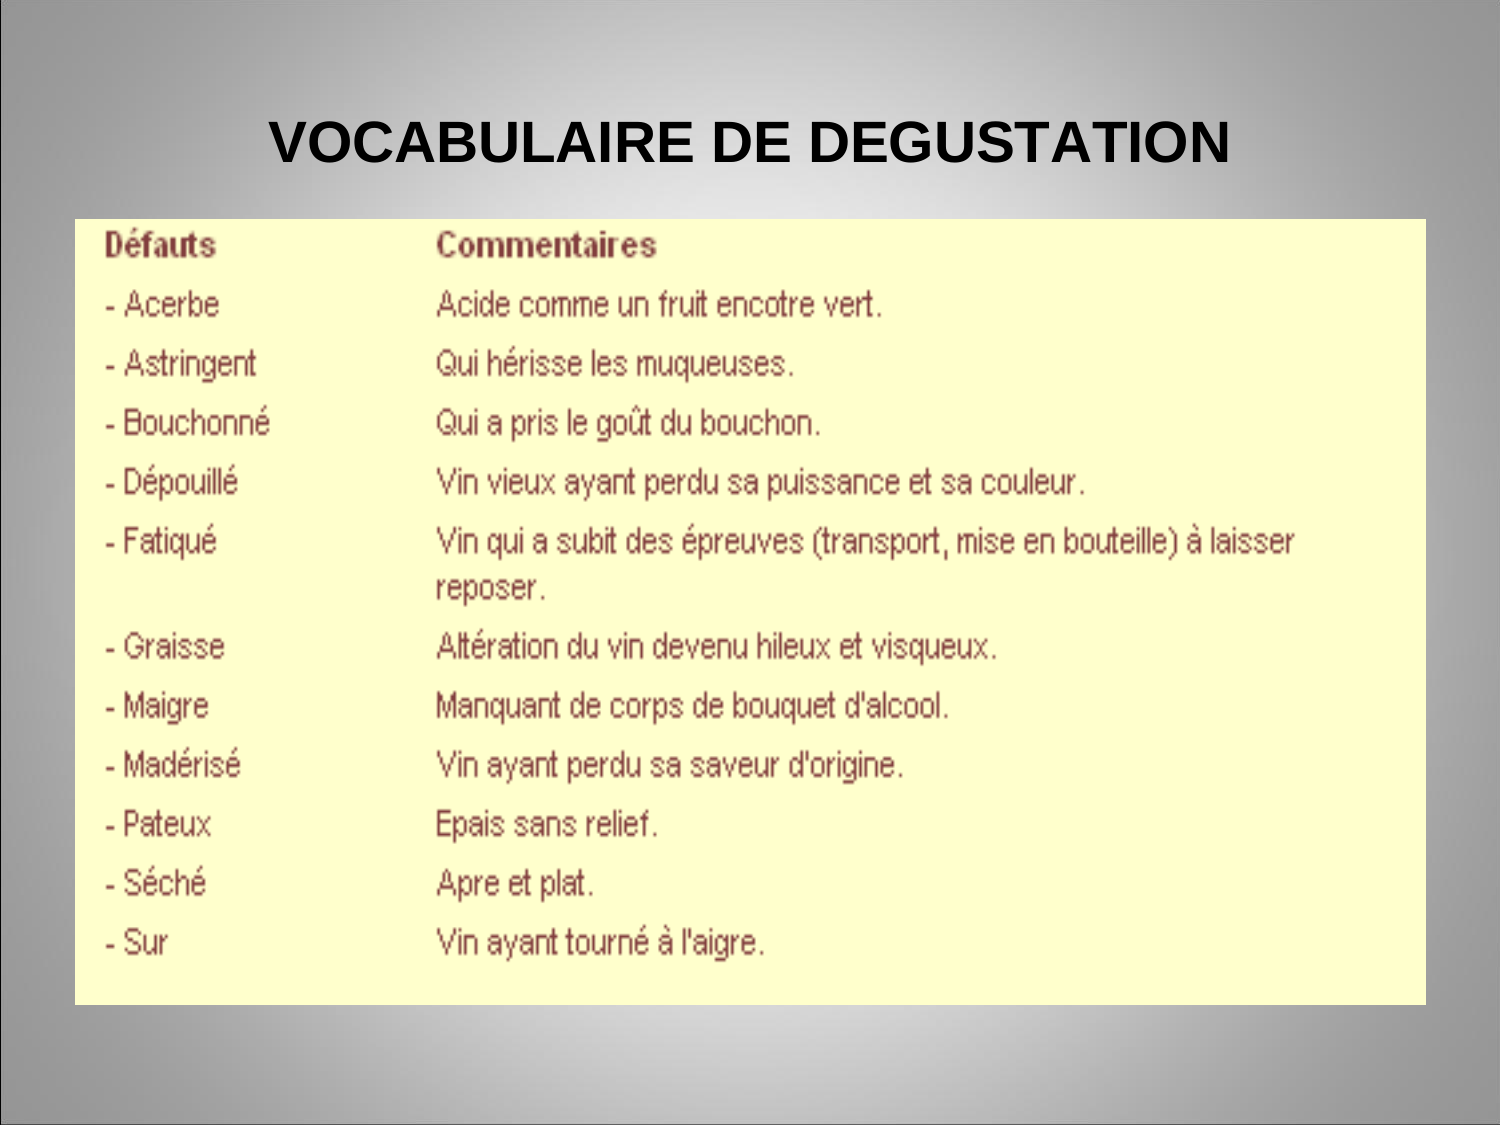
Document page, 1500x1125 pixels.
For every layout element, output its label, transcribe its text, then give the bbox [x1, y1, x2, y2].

picture [0, 0, 1500, 1125]
text_box [75, 220, 1426, 1006]
title VOCABULAIRE DE DEGUSTATION [75, 45, 1426, 219]
